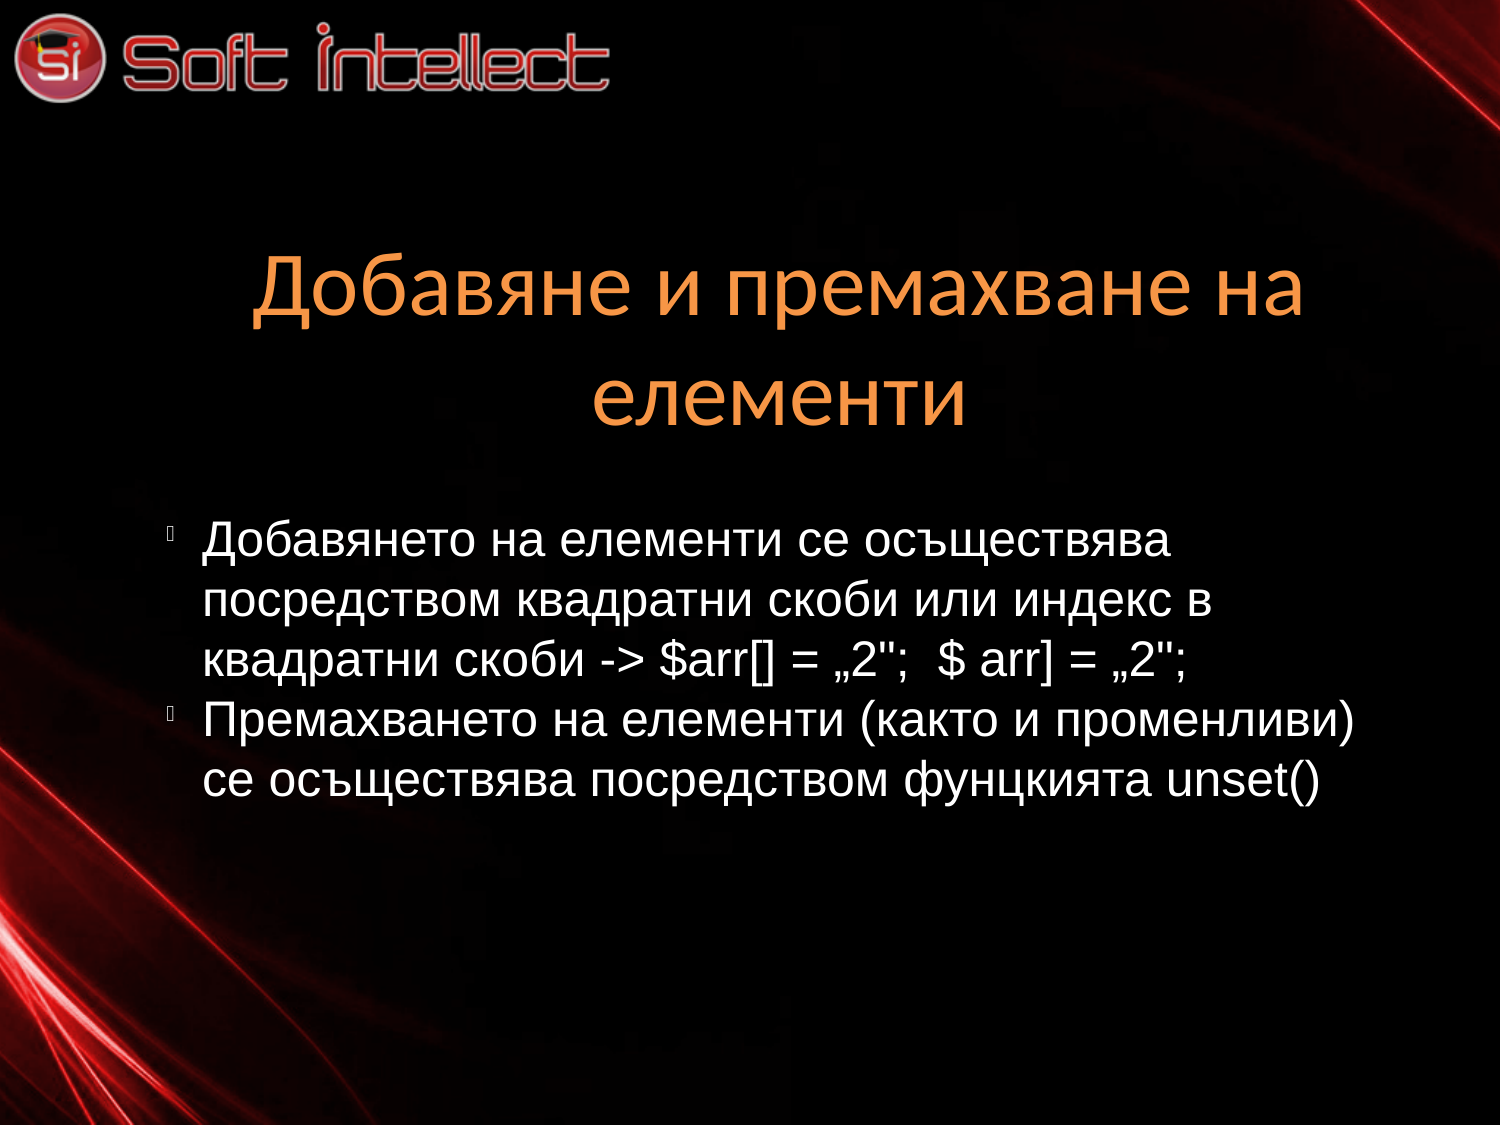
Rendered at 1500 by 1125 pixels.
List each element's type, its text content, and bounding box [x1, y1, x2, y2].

text_box Добавянето на елементи се осъществява посредством квадратни скоби или индекс в квадратни скоби -> $arr[] = „2"; $ arr] = „2"; Премахването на елементи (както и променливи) се осъществява посредством фунцкията unset() [151, 498, 1402, 1125]
picture [0, 0, 1500, 1125]
text_box Добавяне и премахване на елементи [105, 239, 1455, 427]
